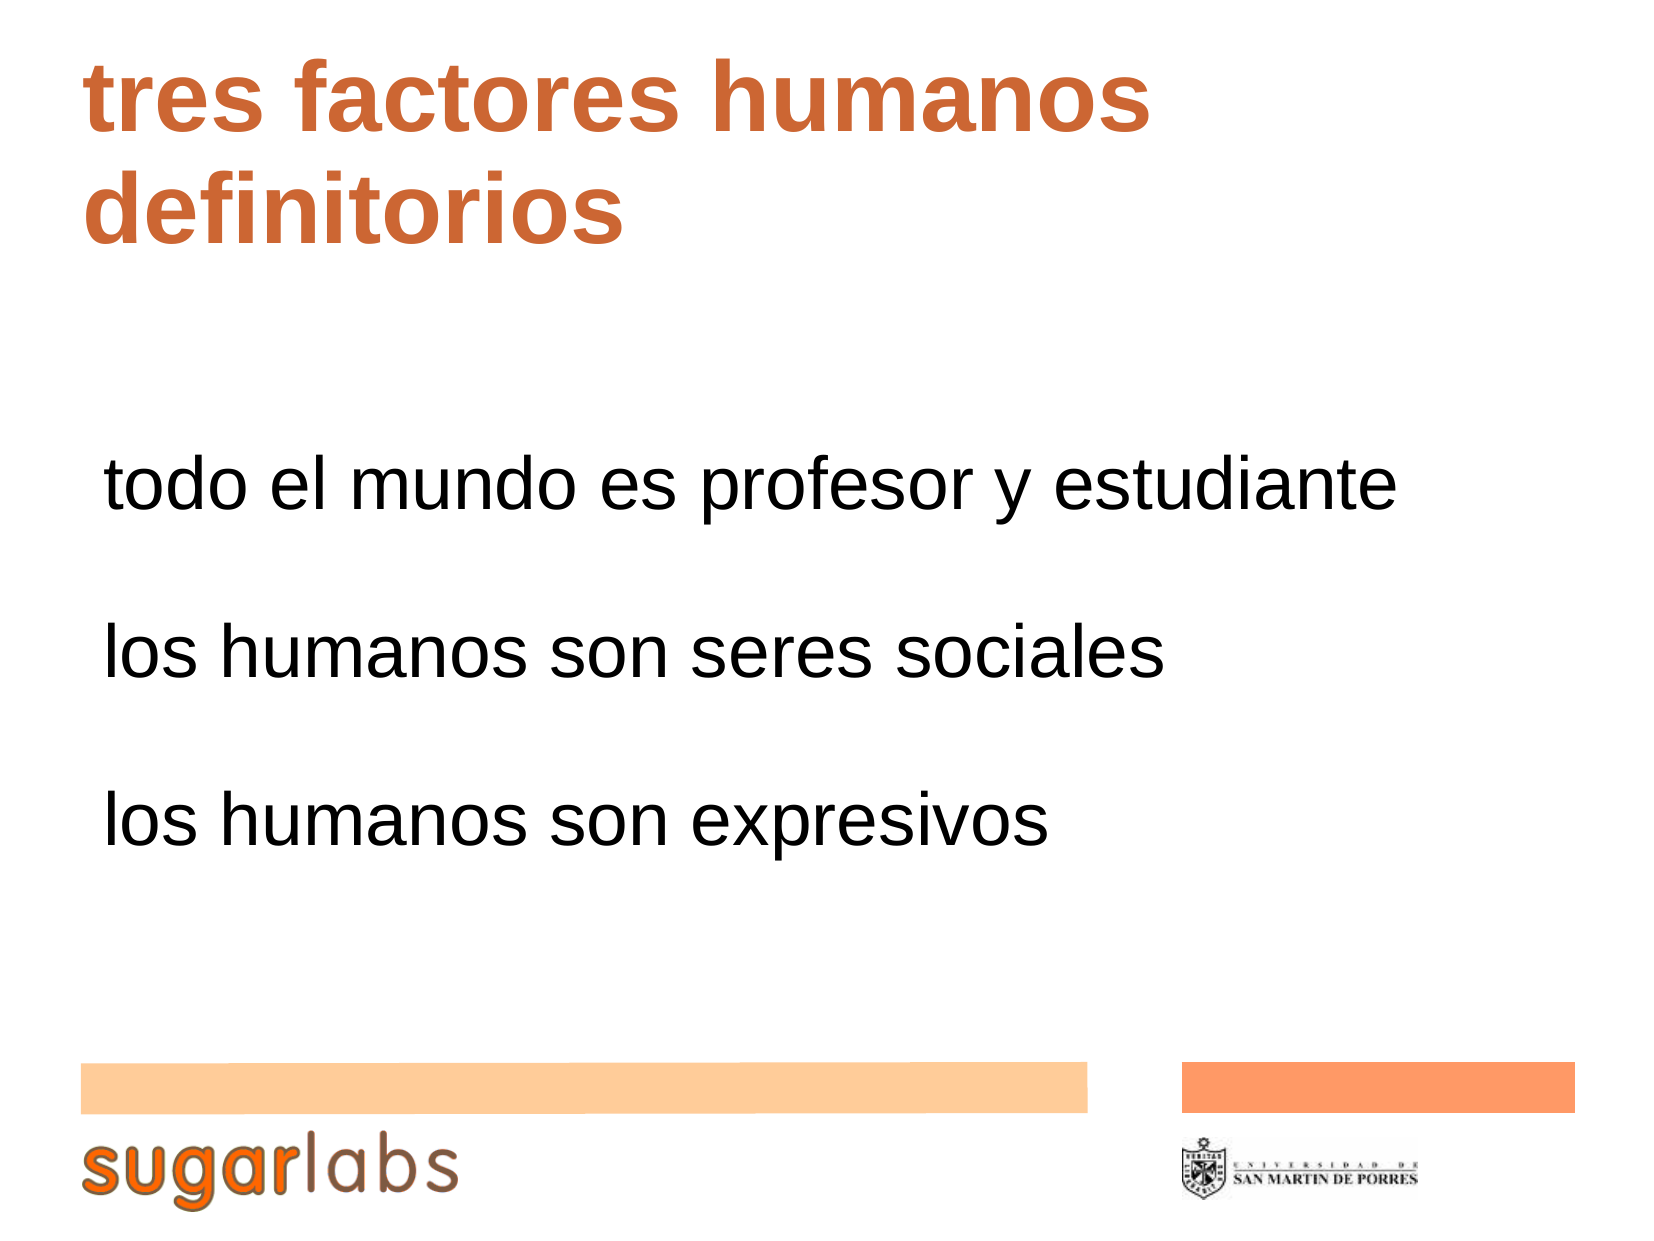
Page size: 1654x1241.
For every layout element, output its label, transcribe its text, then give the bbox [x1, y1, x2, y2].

picture [82, 1130, 458, 1212]
picture [1182, 1137, 1418, 1200]
title tres factores humanos definitorios [82, 24, 1571, 282]
subtitle todo el mundo es profesor y estudiante los humanos son seres sociales los humanos son expresivos [82, 290, 1571, 1013]
